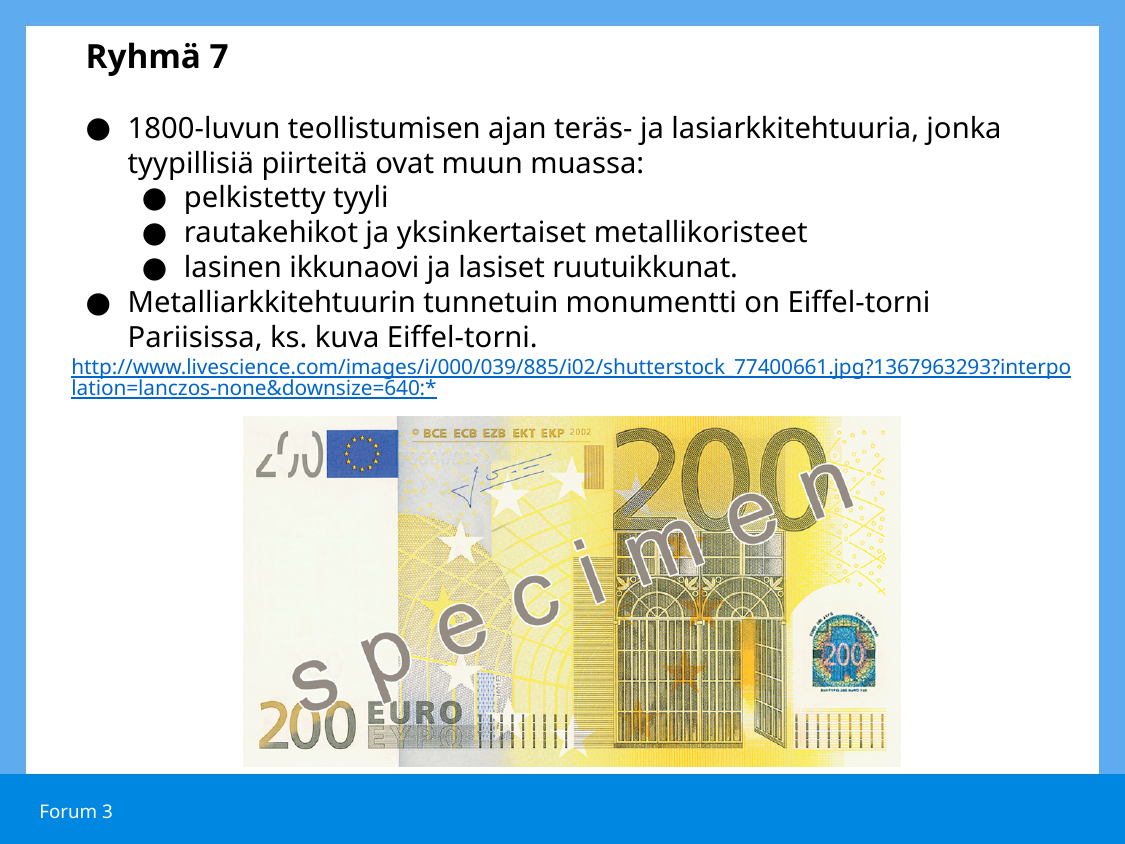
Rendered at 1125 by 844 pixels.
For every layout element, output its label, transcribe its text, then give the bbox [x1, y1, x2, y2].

picture [0, 0, 1125, 844]
list Ryhmä 7 1800-luvun teollistumisen ajan teräs- ja lasiarkkitehtuuria, jonka tyypillisiä piirteitä ovat muun muassa: pelkistetty tyyli rautakehikot ja yksinkertaiset metallikoristeet lasinen ikkunaovi ja lasiset ruutuikkunat. Metalliarkkitehtuurin tunnetuin monumentti on Eiffel-torni Pariisissa, ks. kuva Eiffel-torni. http://www.livescience.com/images/i/000/039/885/i02/shutterstock_77400661.jpg?1367963293?interpolation=lanczos-none&downsize=640:* [60, 24, 1084, 383]
